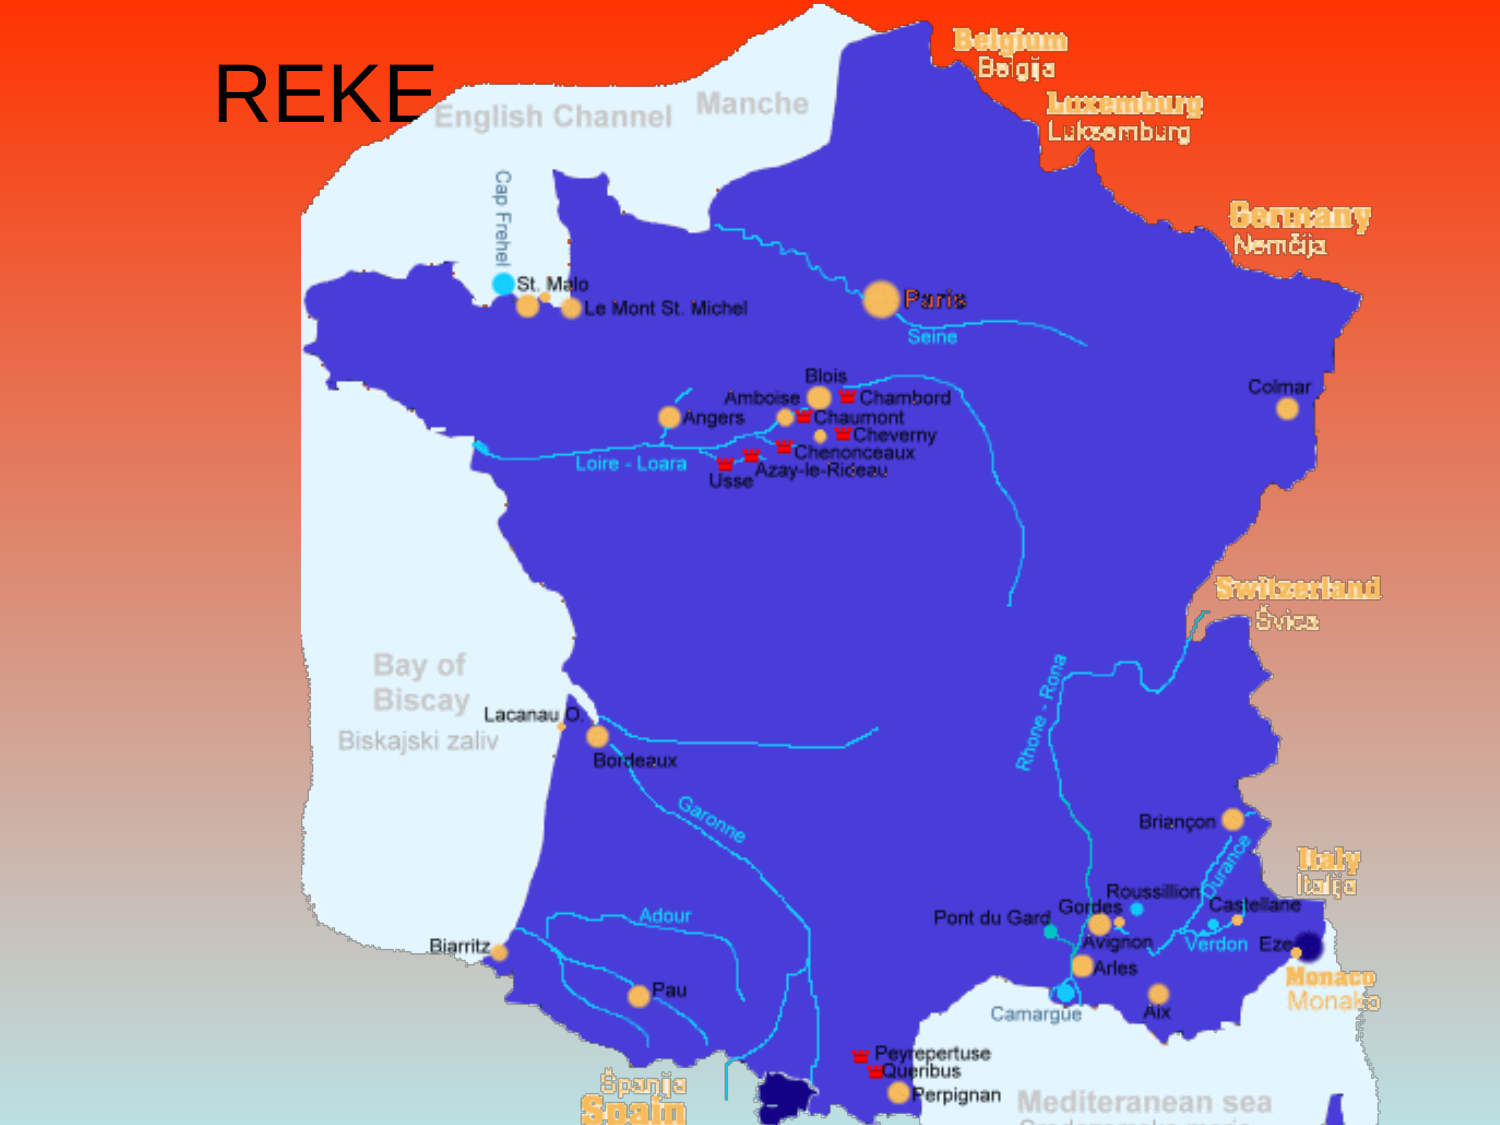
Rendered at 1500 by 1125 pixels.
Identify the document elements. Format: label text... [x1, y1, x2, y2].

title REKE [0, 31, 301, 147]
picture [301, 0, 1394, 1125]
